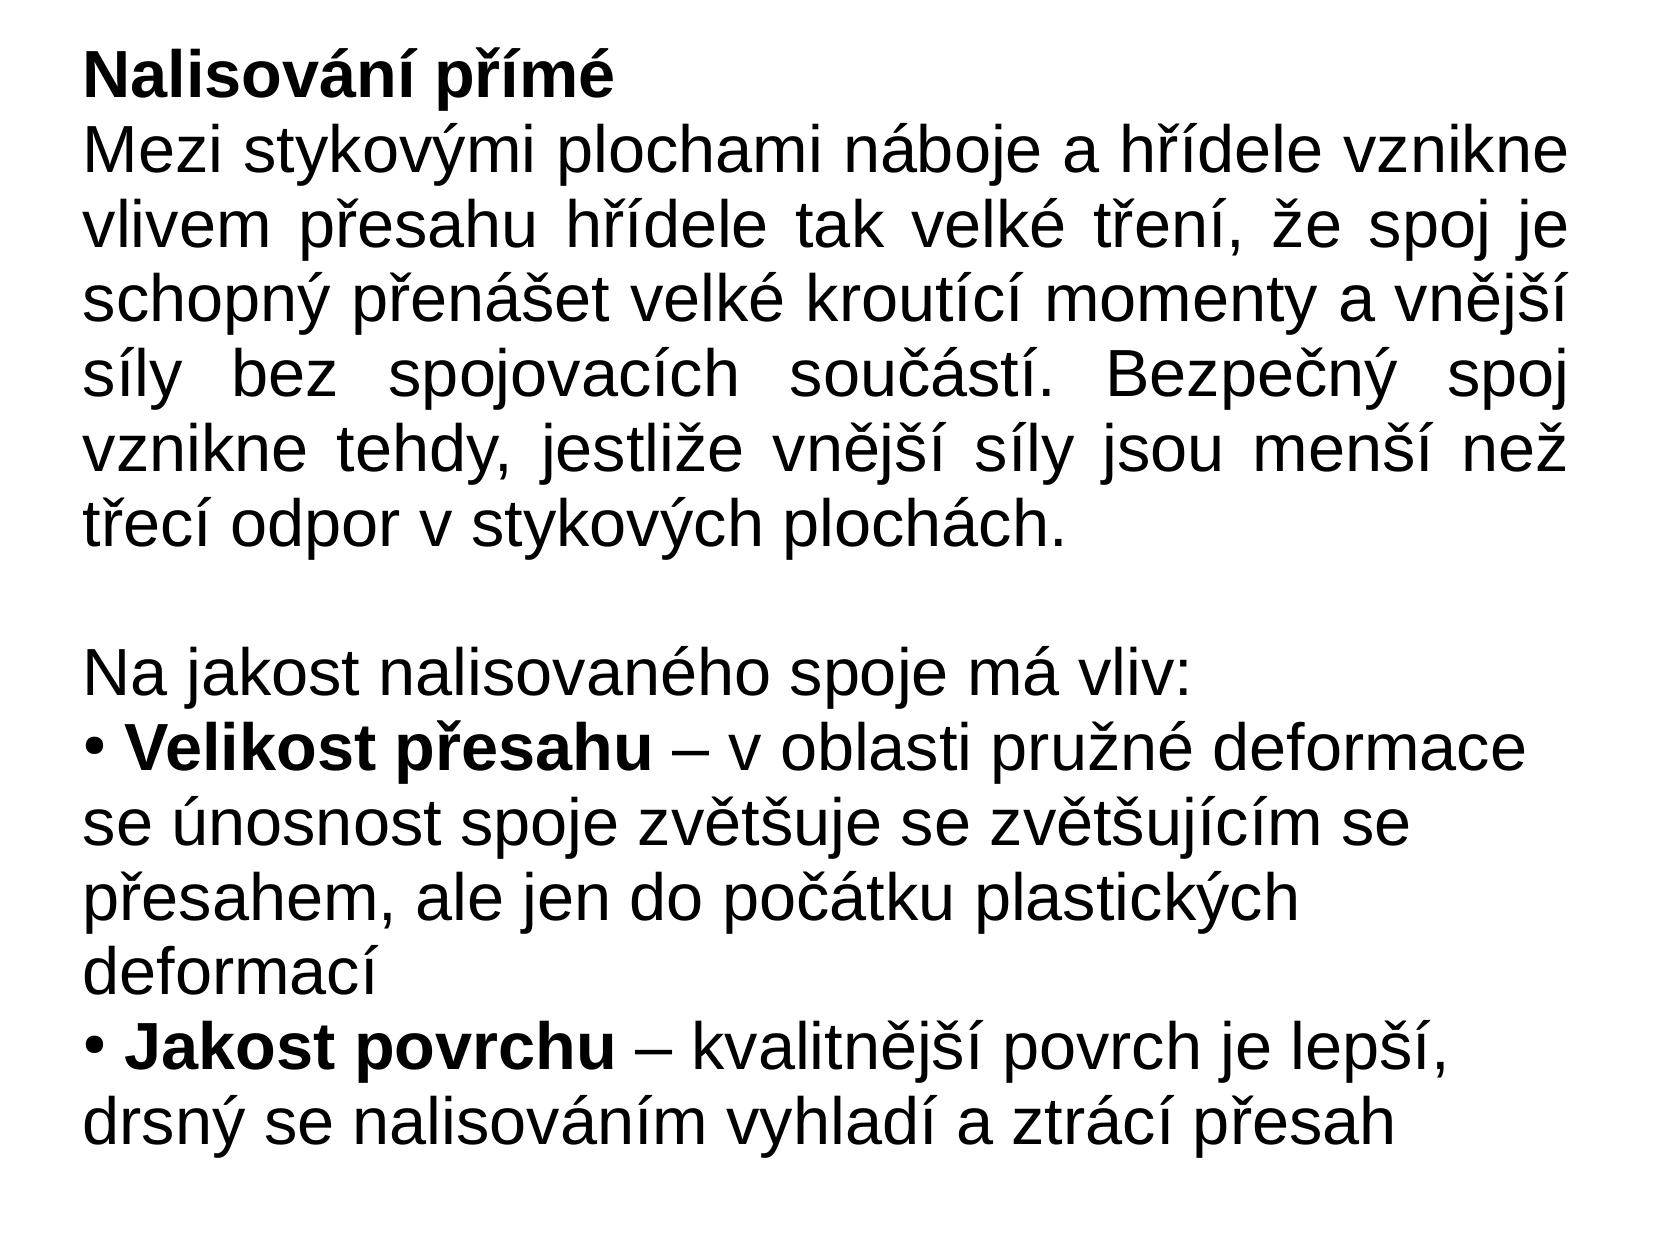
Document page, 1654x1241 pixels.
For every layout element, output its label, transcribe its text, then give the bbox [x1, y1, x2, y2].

subtitle Nalisování přímé Mezi stykovými plochami náboje a hřídele vznikne vlivem přesahu hřídele tak velké tření, že spoj je schopný přenášet velké kroutící momenty a vnější síly bez spojovacích součástí. Bezpečný spoj vznikne tehdy, jestliže vnější síly jsou menší než třecí odpor v stykových plochách. Na jakost nalisovaného spoje má vliv: Velikost přesahu – v oblasti pružné deformace se únosnost spoje zvětšuje se zvětšujícím se přesahem, ale jen do počátku plastických deformací Jakost povrchu – kvalitnější povrch je lepší, drsný se nalisováním vyhladí a ztrácí přesah [82, 18, 1571, 1140]
